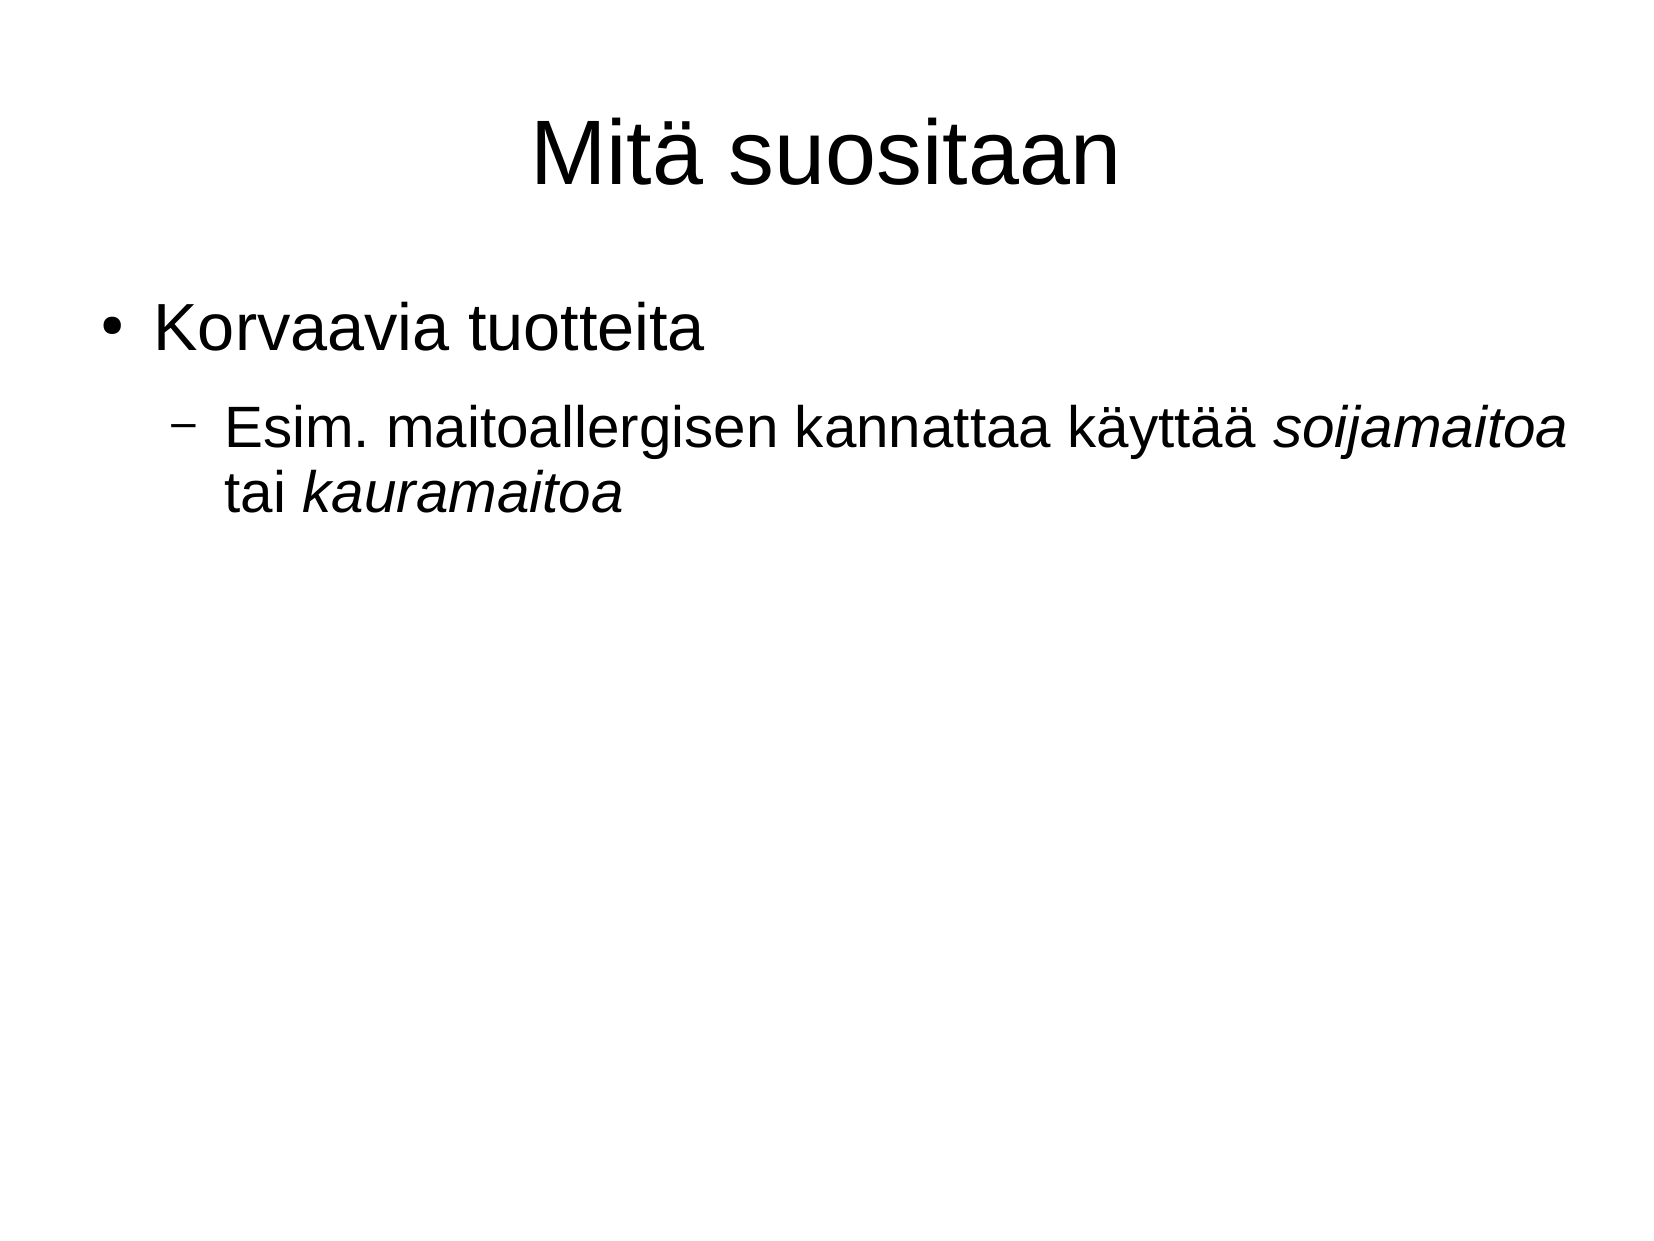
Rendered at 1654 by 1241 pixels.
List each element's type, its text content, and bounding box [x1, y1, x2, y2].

title Mitä suositaan [82, 31, 1570, 274]
list Korvaavia tuotteita Esim. maitoallergisen kannattaa käyttää soijamaitoa tai kauramaitoa [82, 290, 1570, 1010]
